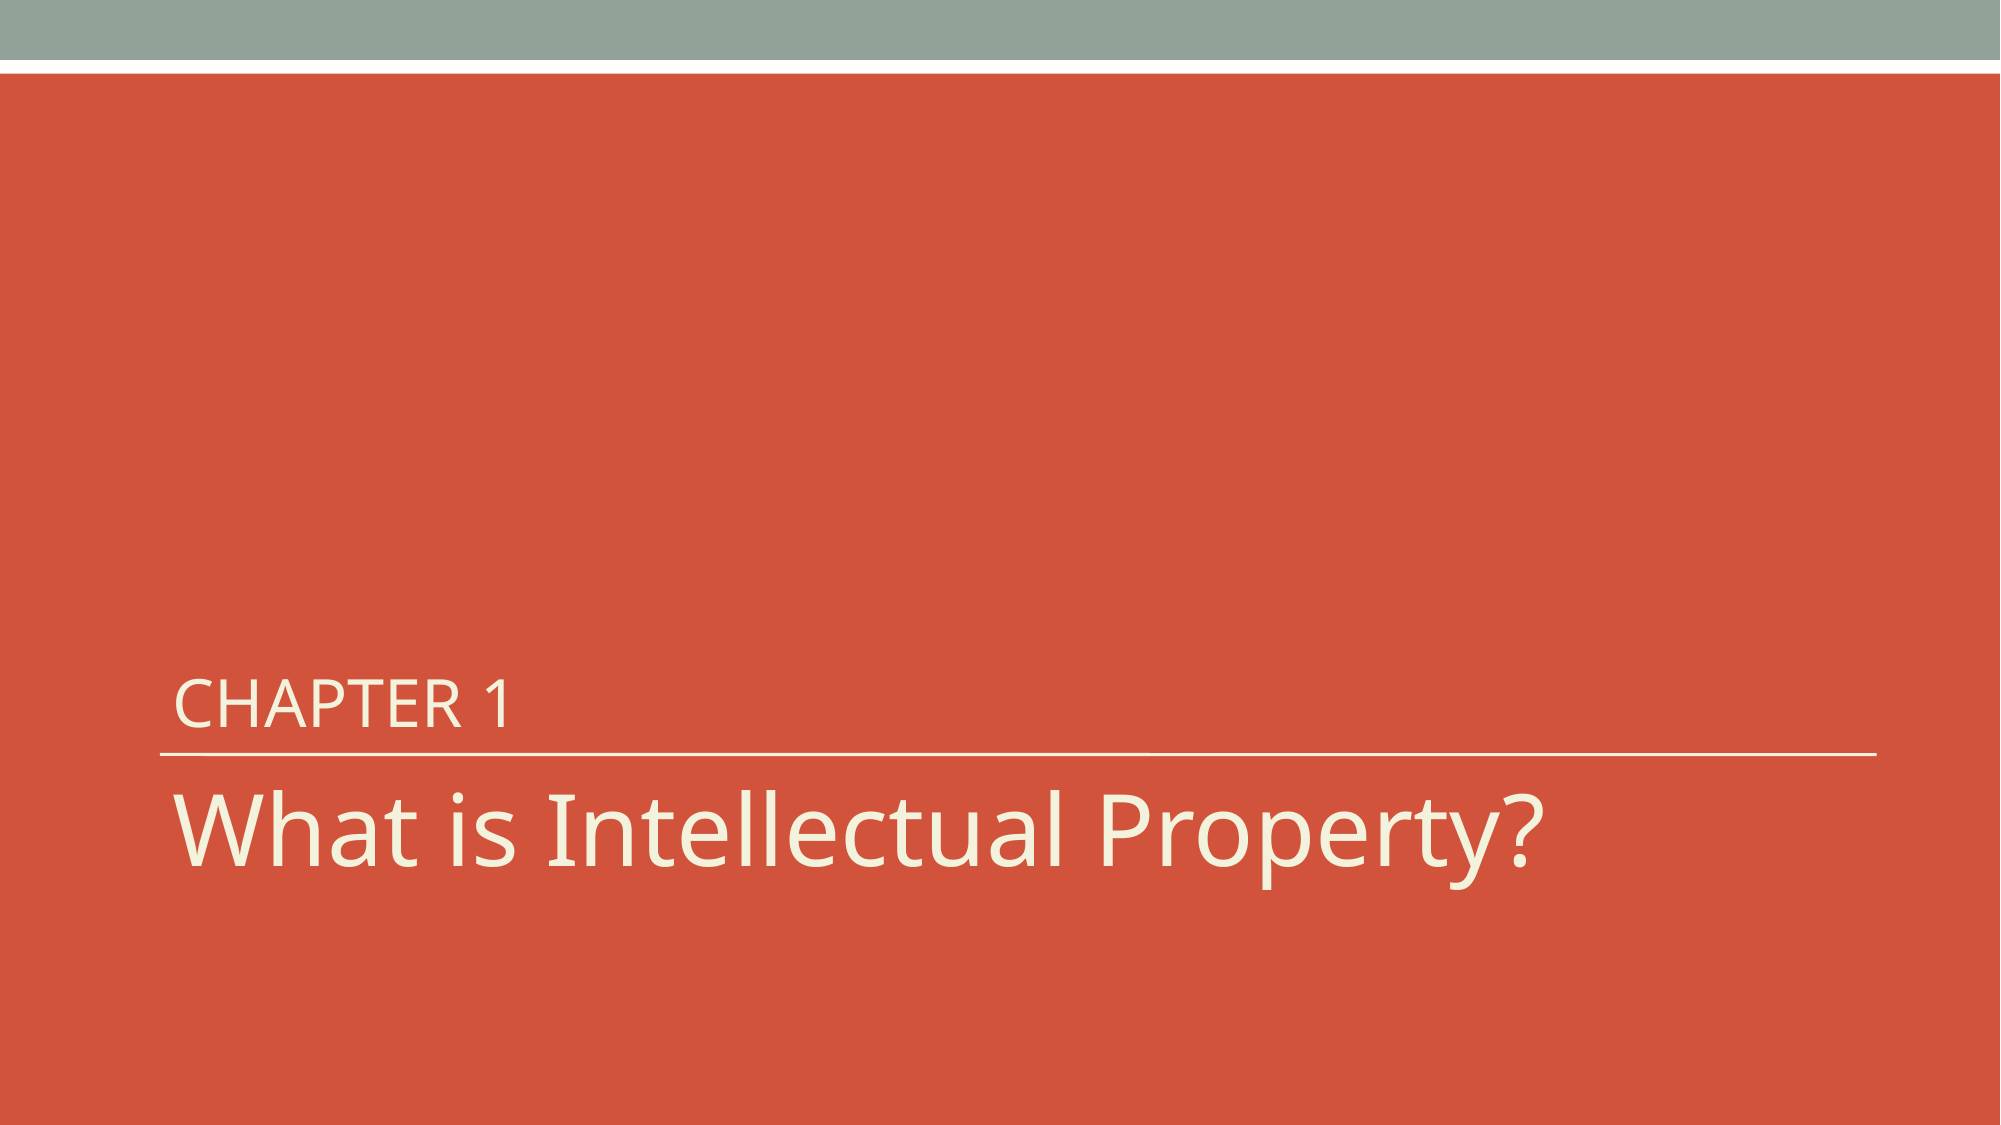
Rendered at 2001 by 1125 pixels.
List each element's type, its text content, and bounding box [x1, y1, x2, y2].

list What is Intellectual Property? [157, 758, 1858, 1006]
title CHAPTER 1 [157, 387, 1858, 749]
